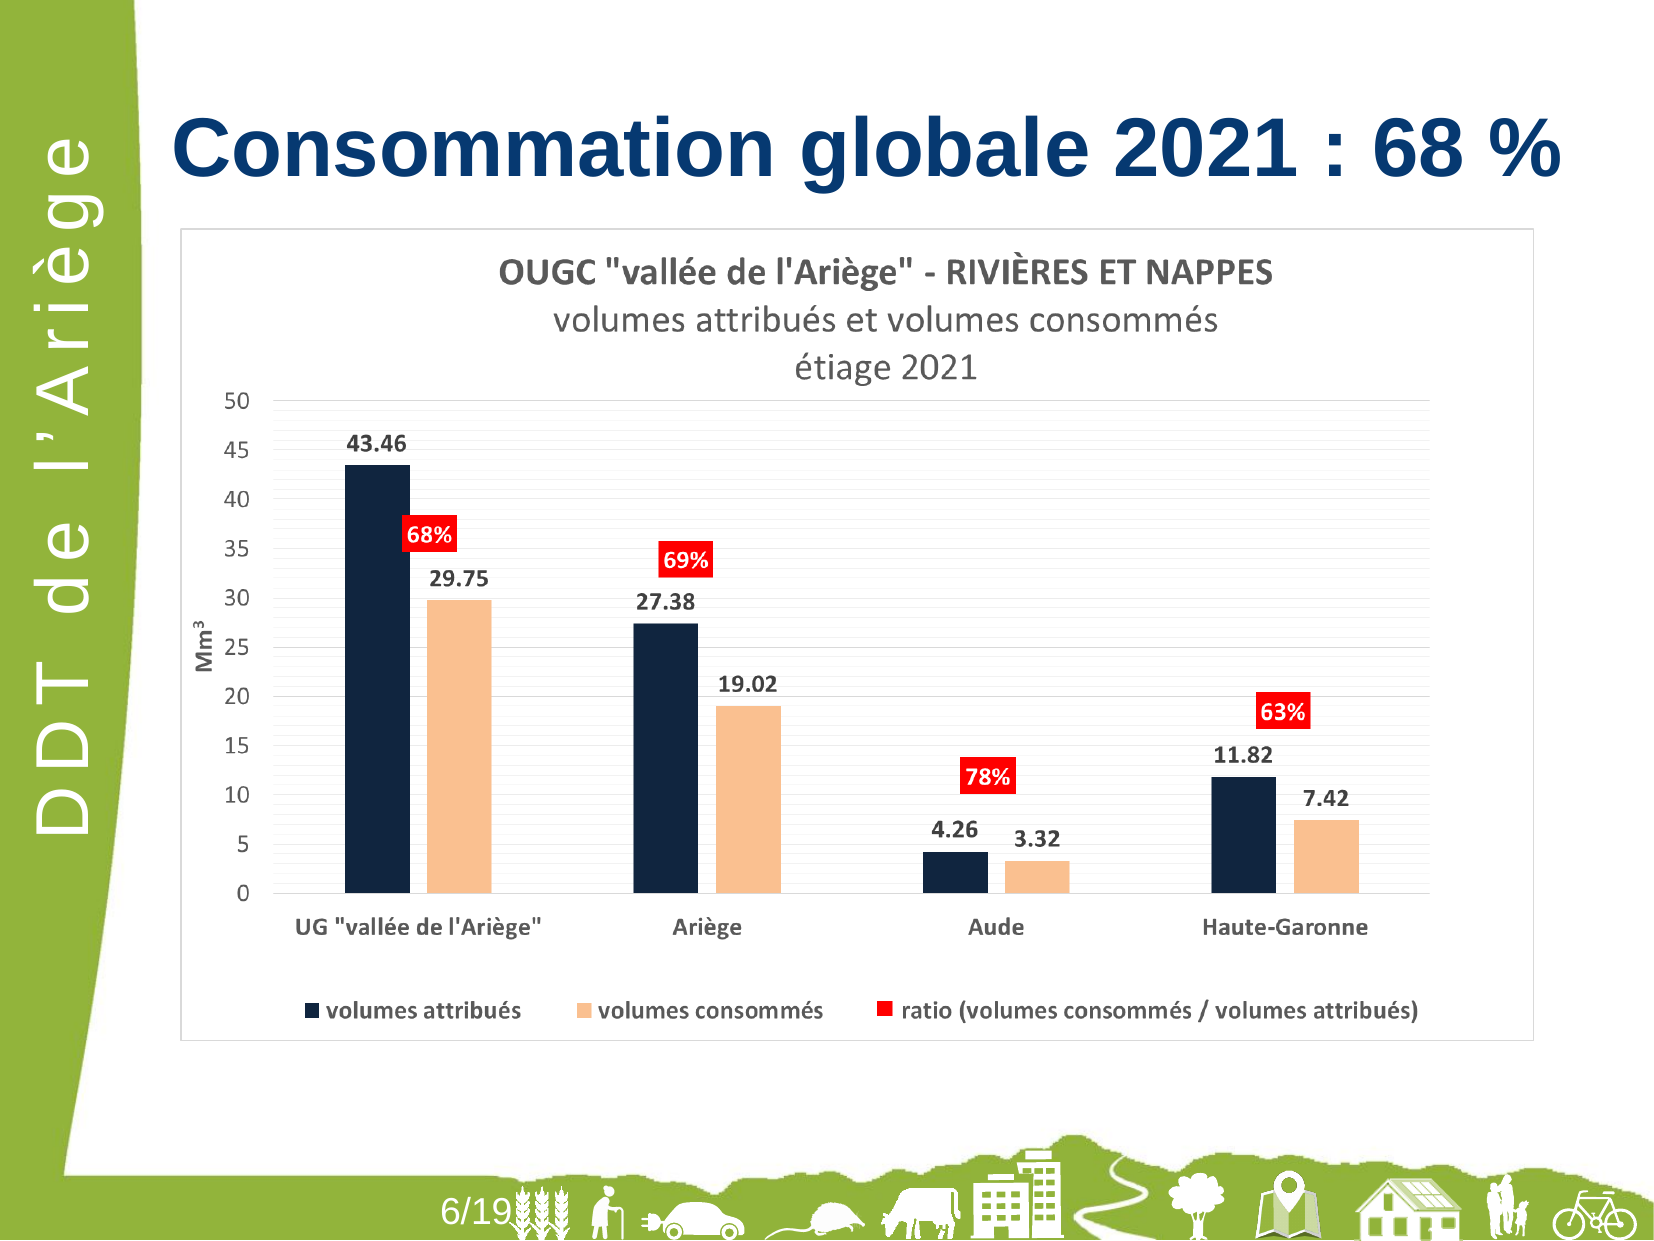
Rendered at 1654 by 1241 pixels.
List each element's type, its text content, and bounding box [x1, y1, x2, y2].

picture [670, 1229, 678, 1236]
picture [1575, 1207, 1612, 1240]
picture [1602, 1203, 1612, 1222]
picture [1579, 1200, 1607, 1217]
picture [1608, 1212, 1633, 1237]
picture [726, 1229, 733, 1237]
picture [678, 1233, 725, 1240]
picture [0, 0, 1654, 1241]
title Consommation globale 2021 : 68 % [141, 44, 1617, 252]
picture [1556, 1212, 1582, 1237]
picture [1608, 1214, 1617, 1223]
